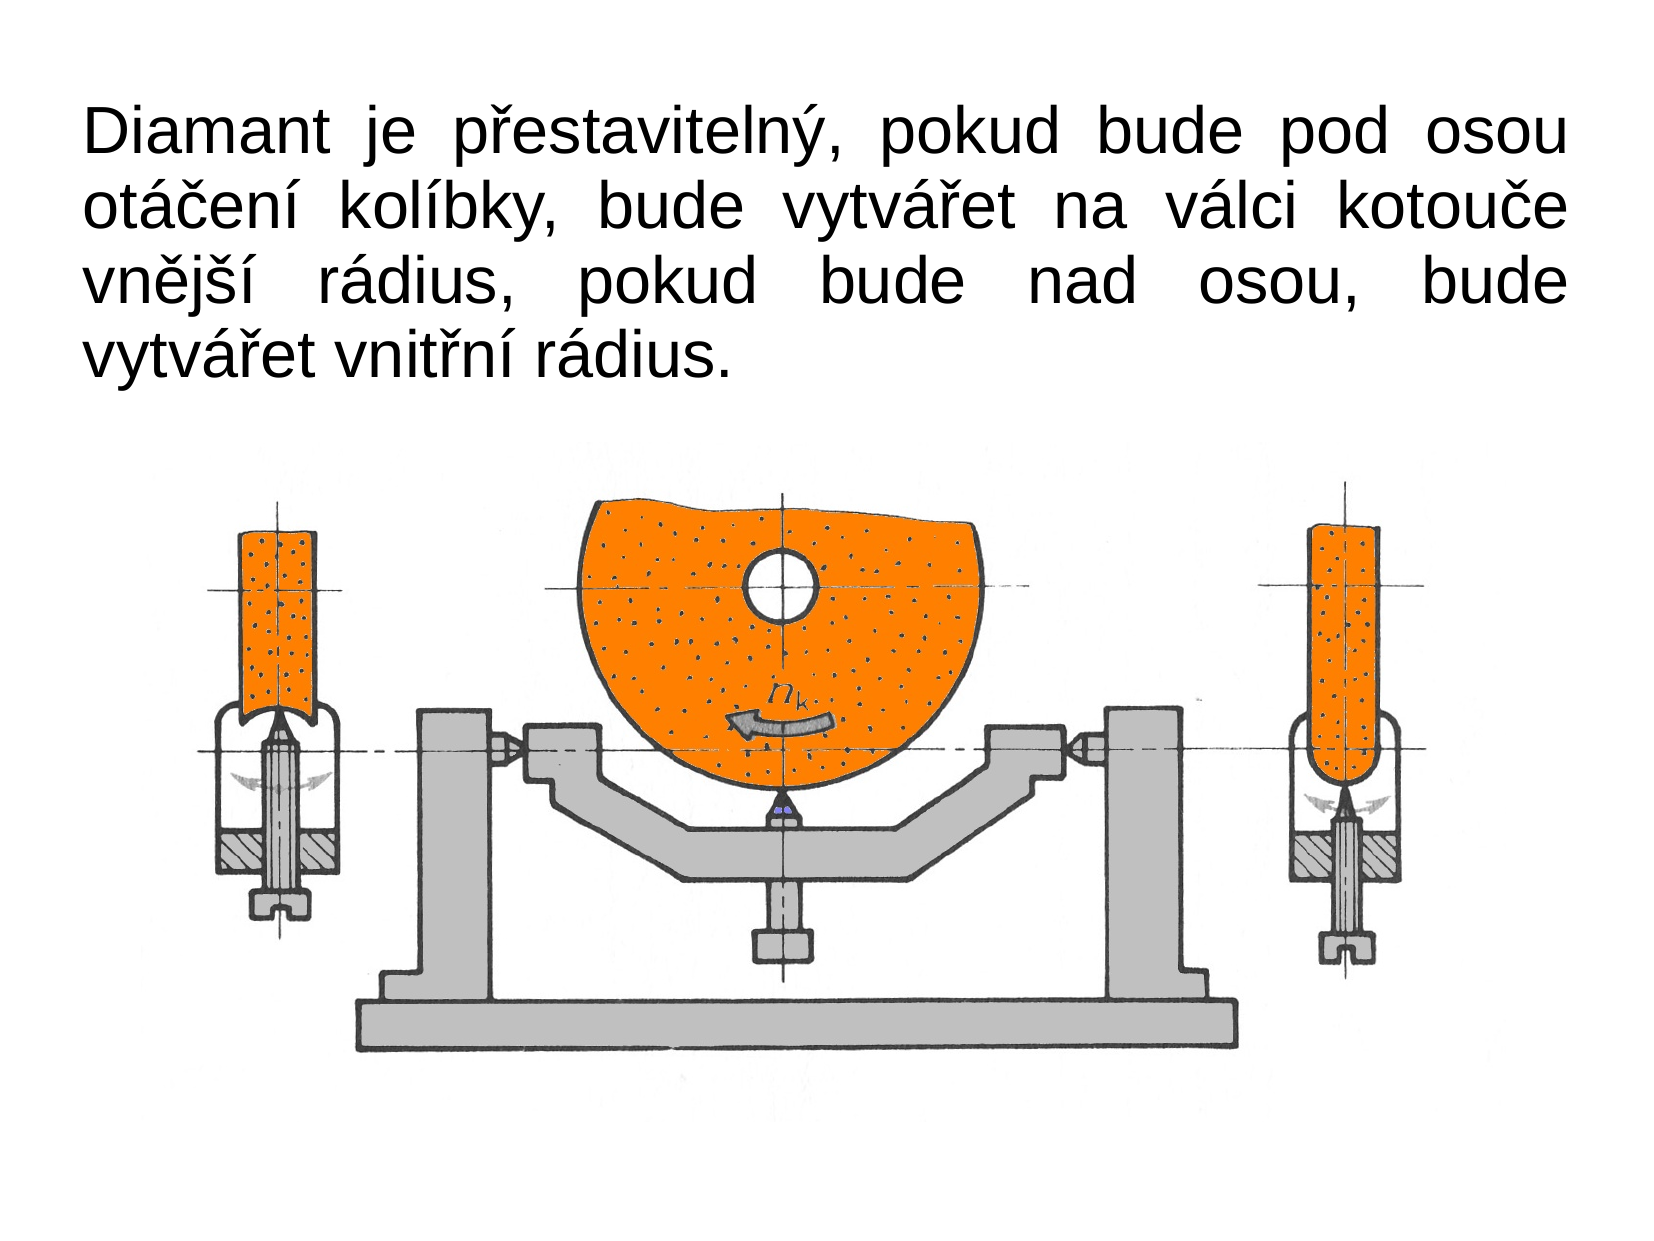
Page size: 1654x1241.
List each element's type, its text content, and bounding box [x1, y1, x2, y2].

picture [141, 442, 1506, 1123]
subtitle Diamant je přestavitelný, pokud bude pod osou otáčení kolíbky, bude vytvářet na válci kotouče vnější rádius, pokud bude nad osou, bude vytvářet vnitřní rádius. [82, 56, 1571, 1102]
